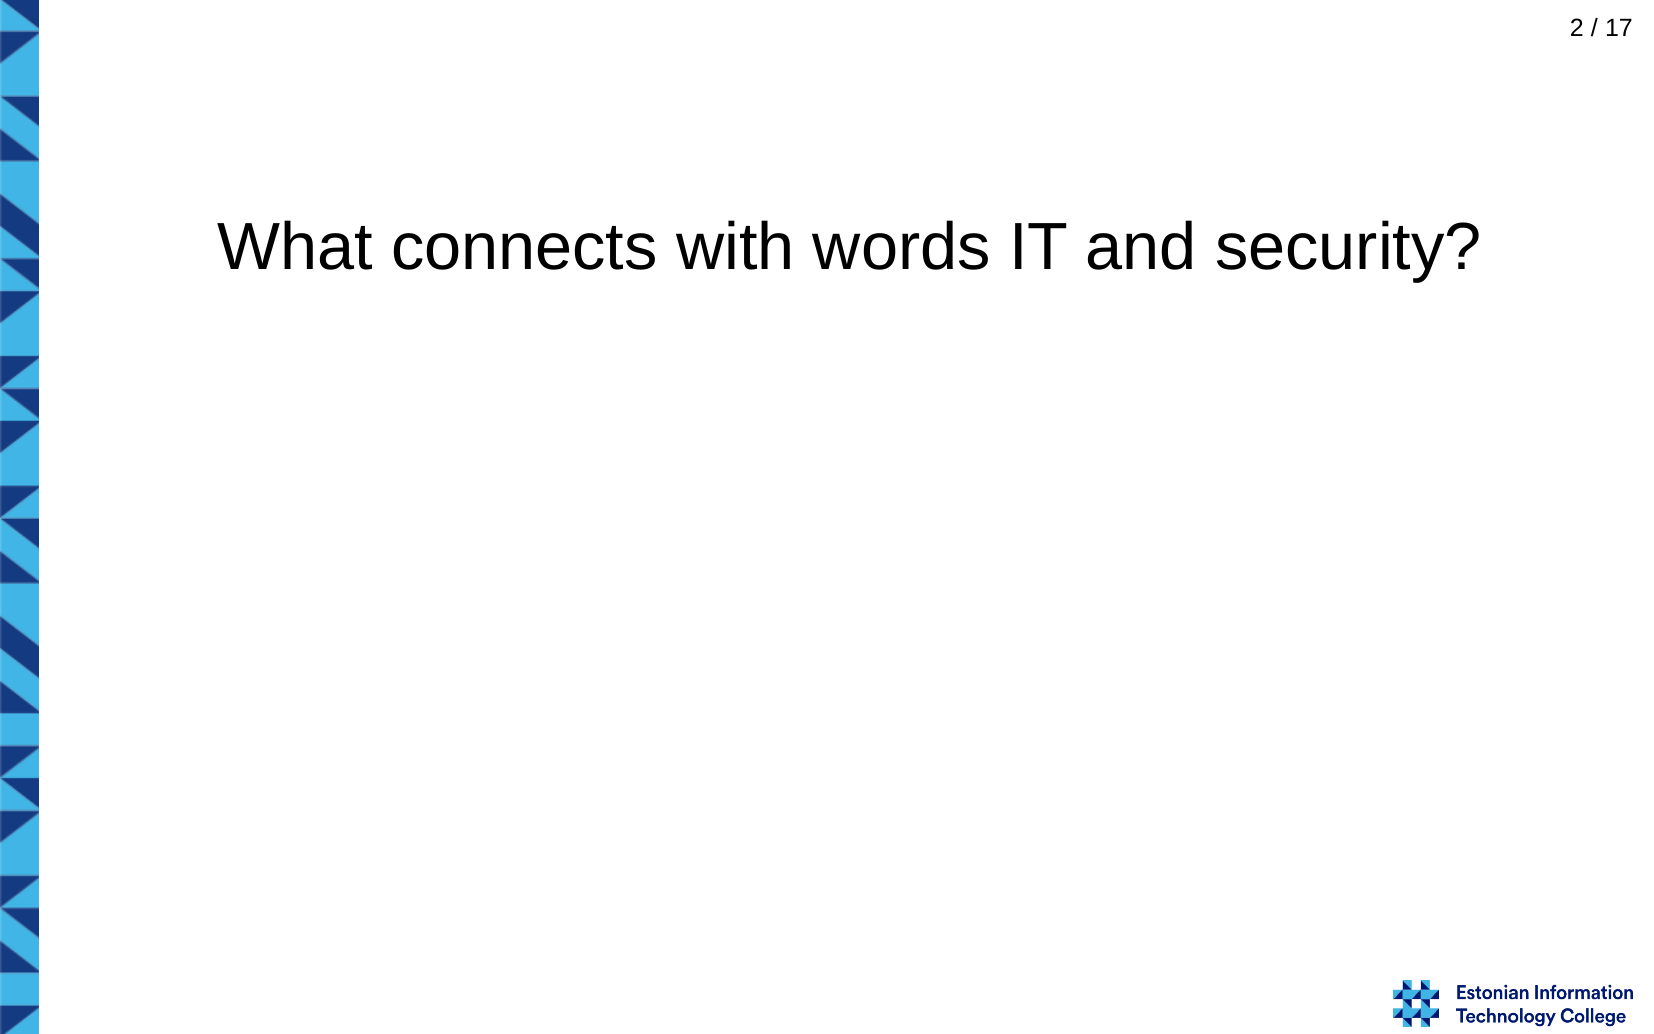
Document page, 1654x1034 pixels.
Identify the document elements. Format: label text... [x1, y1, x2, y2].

subtitle What connects with words IT and security? [70, 41, 1630, 453]
picture [1393, 980, 1633, 1027]
